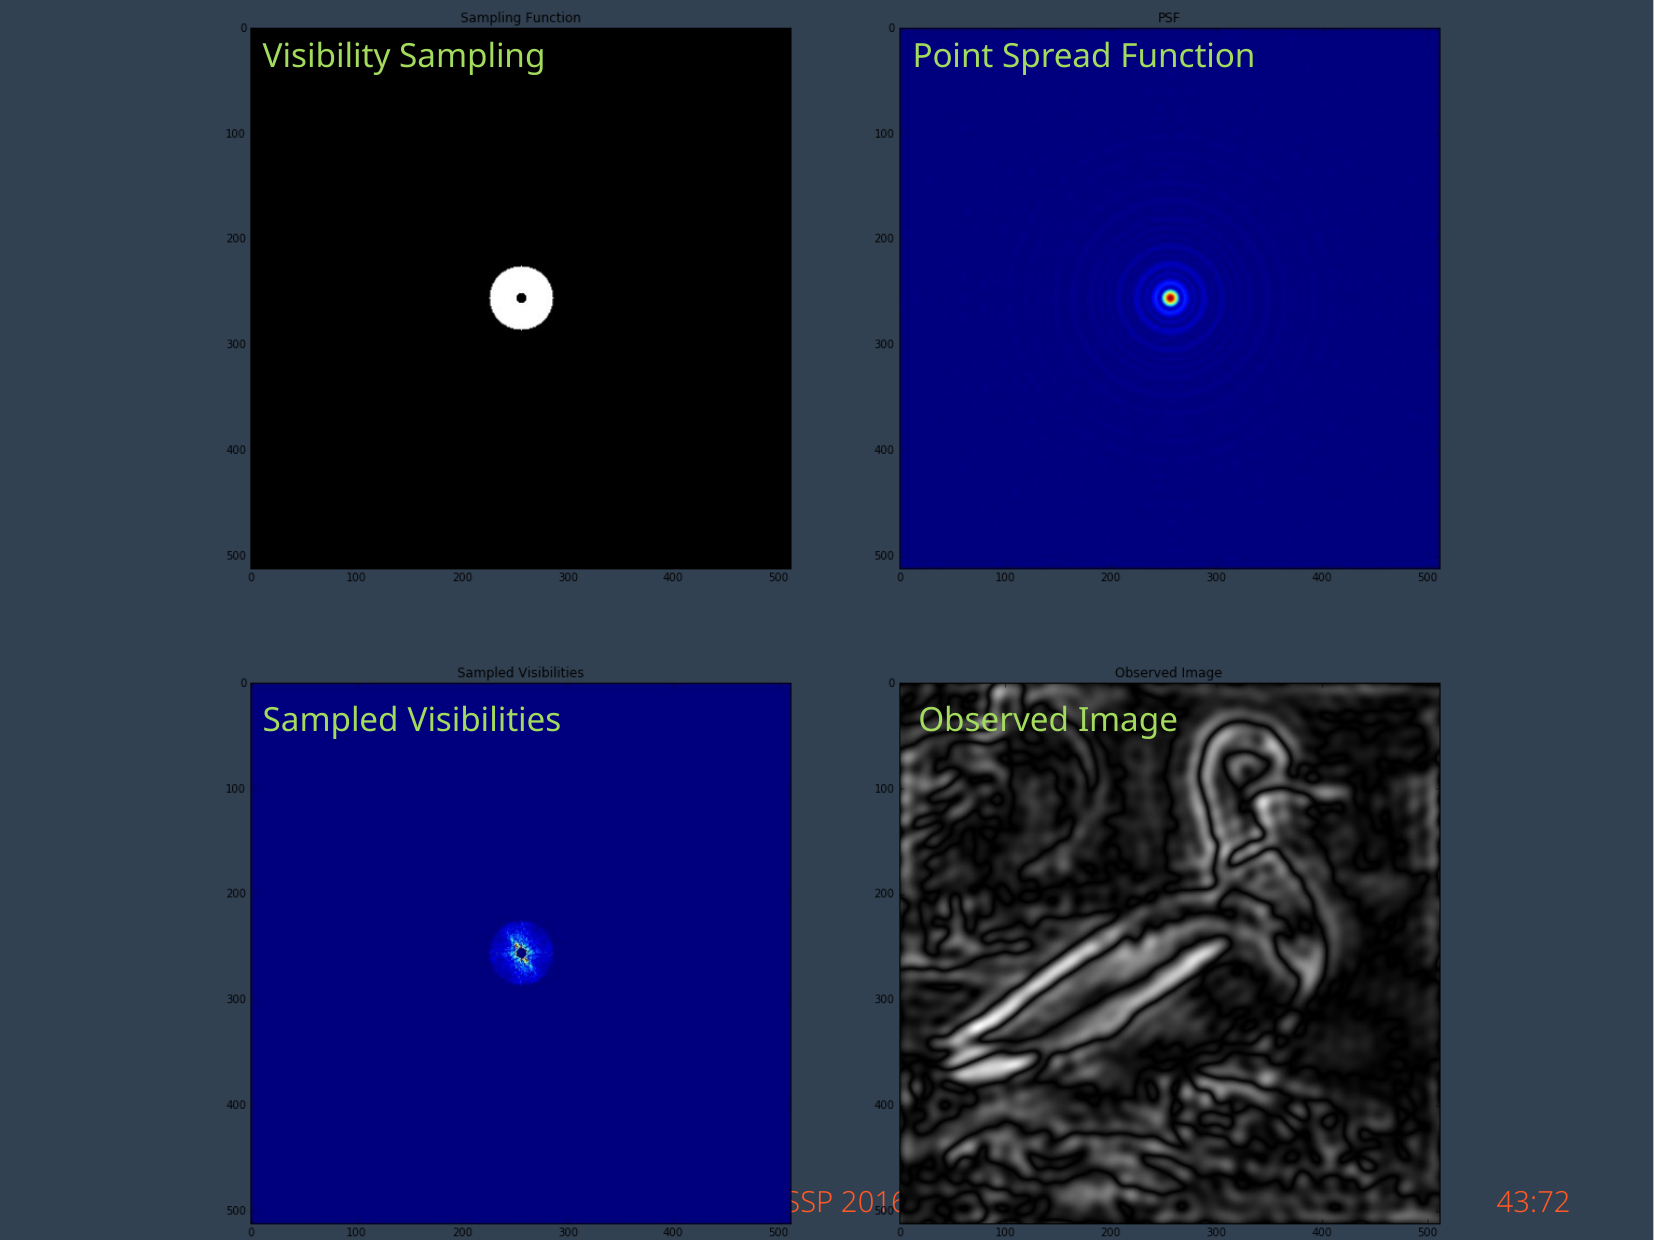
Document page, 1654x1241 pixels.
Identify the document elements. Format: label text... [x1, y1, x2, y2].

text_box Point Spread Function [897, 24, 1300, 80]
text_box Observed Image [903, 689, 1306, 745]
text_box Visibility Sampling [248, 24, 650, 80]
picture [218, 4, 1446, 1241]
text_box Sampled Visibilities [248, 688, 650, 745]
